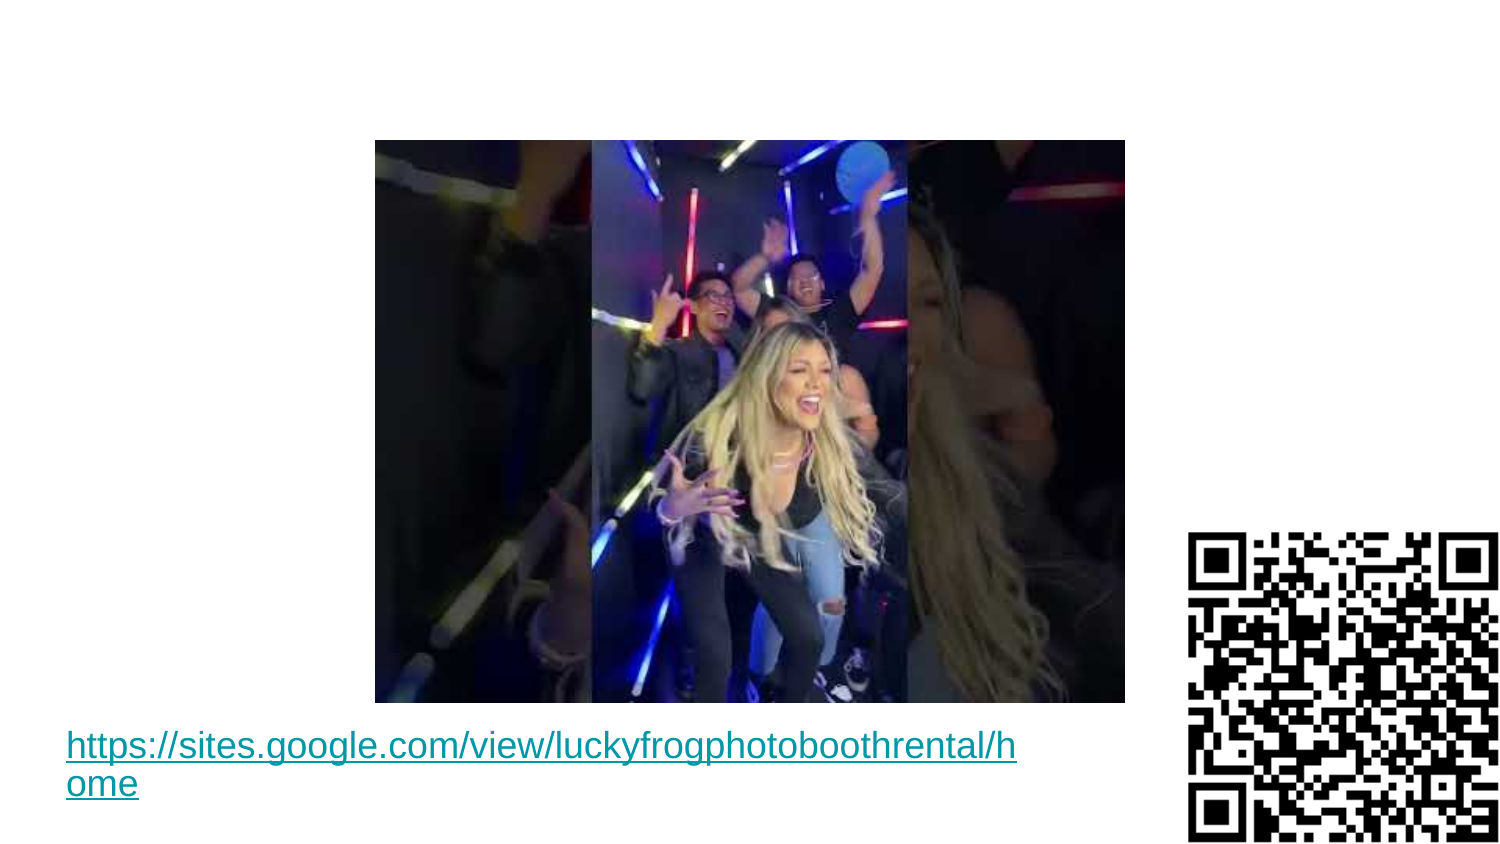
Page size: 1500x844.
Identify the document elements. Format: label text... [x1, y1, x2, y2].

list https://sites.google.com/view/luckyfrogphotoboothrental/home [51, 694, 1036, 794]
picture [1187, 531, 1500, 844]
picture [375, 140, 1125, 704]
